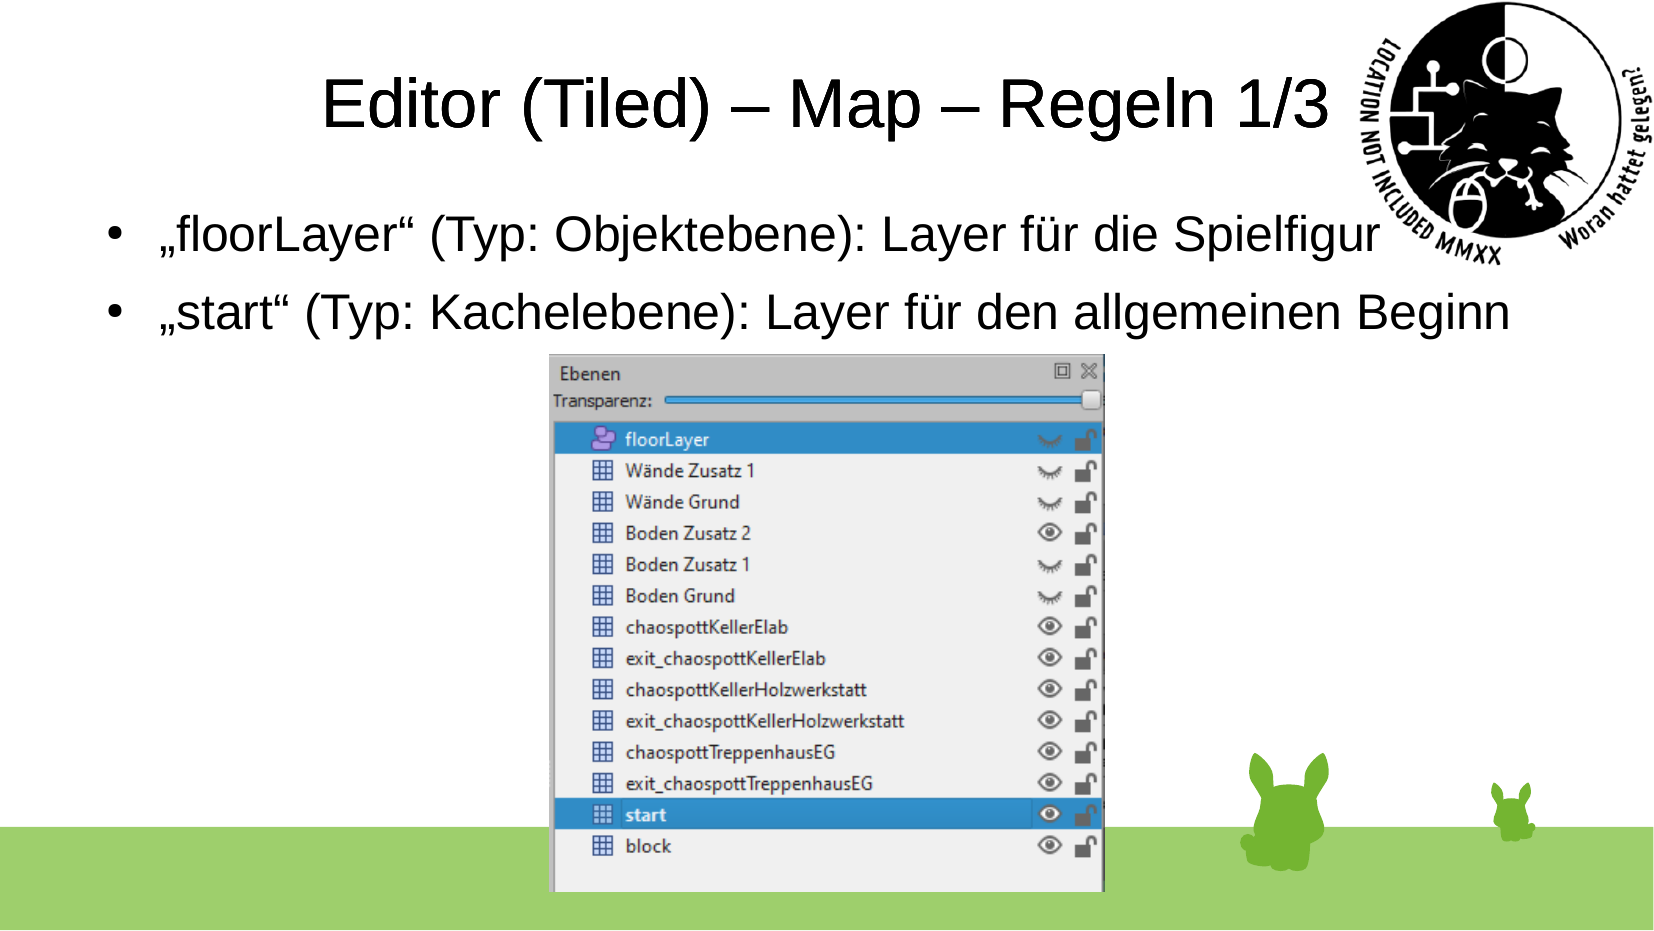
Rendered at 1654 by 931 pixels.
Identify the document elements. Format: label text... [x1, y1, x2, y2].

picture [549, 354, 1105, 892]
title Editor (Tiled) – Map – Regeln 1/3 [88, 29, 1358, 178]
picture [1358, 0, 1654, 266]
list „floorLayer“ (Typ: Objektebene): Layer für die Spielfigur „start“ (Typ: Kachelebene): Layer für den allgemeinen Beginn [88, 206, 1565, 739]
